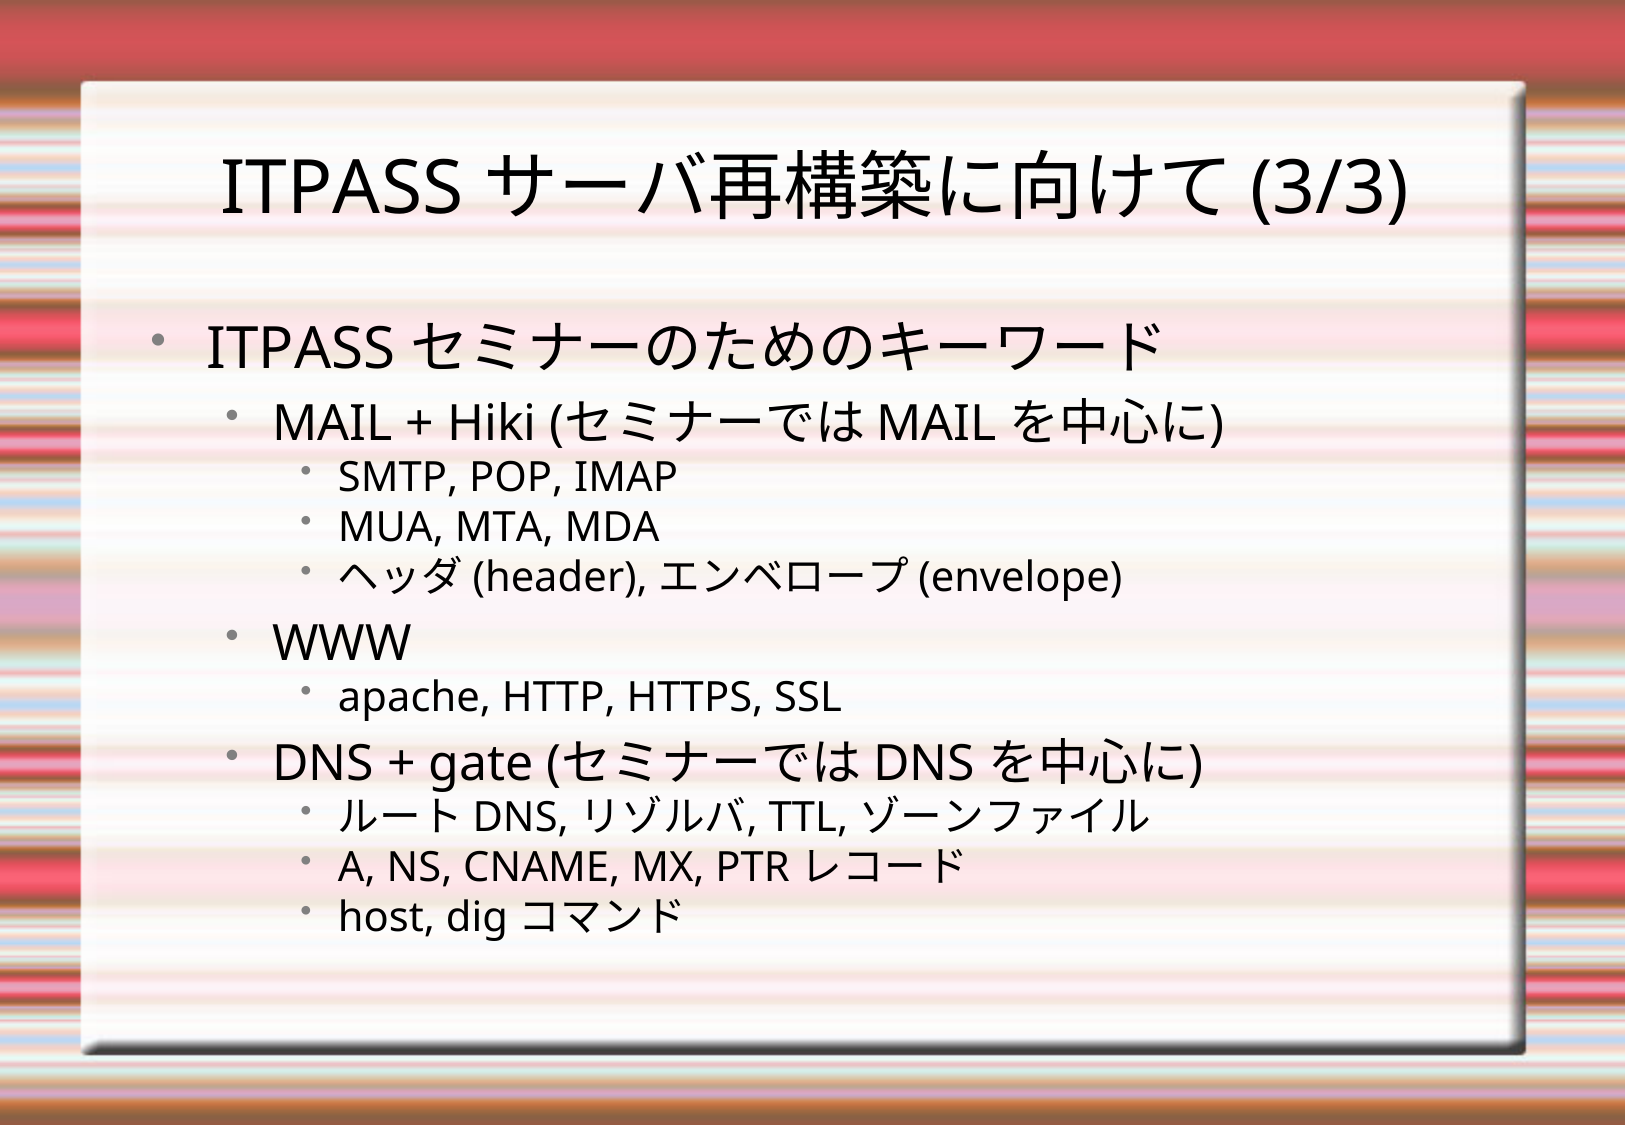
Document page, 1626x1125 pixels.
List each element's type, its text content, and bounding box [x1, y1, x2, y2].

title ITPASS サーバ再構築に向けて (3/3) [135, 90, 1494, 278]
list ITPASS セミナーのためのキーワード MAIL + Hiki (セミナーでは MAIL を中心に) SMTP, POP, IMAP MUA, MTA, MDA ヘッダ (header), エンベロープ (envelope) WWW apache, HTTP, HTTPS, SSL DNS + gate (セミナーでは DNS を中心に) ルート DNS, リゾルバ, TTL, ゾーンファイル A, NS, CNAME, MX, PTR レコード host, dig コマンド [135, 302, 1494, 1041]
picture [0, 0, 1625, 1125]
